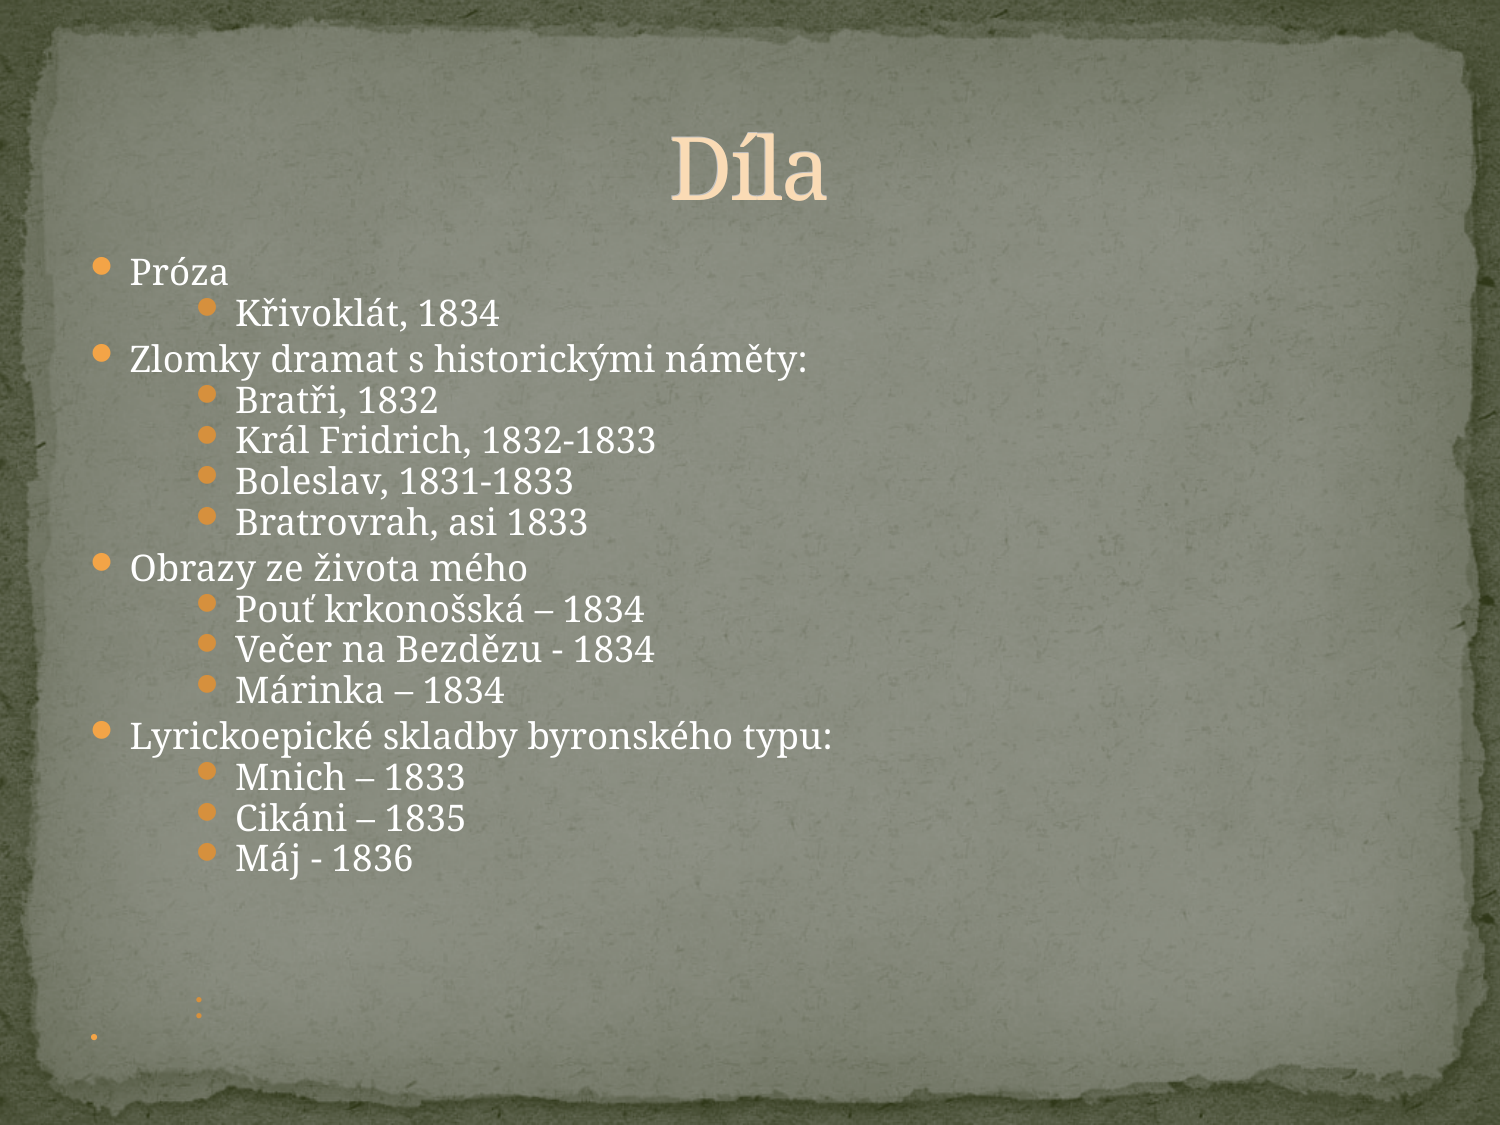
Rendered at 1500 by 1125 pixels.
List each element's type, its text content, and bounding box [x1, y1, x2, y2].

list Próza Křivoklát, 1834 Zlomky dramat s historickými náměty: Bratři, 1832 Král Fridrich, 1832-1833 Boleslav, 1831-1833 Bratrovrah, asi 1833 Obrazy ze života mého Pouť krkonošská – 1834 Večer na Bezdězu - 1834 Márinka – 1834 Lyrickoepické skladby byronského typu: Mnich – 1833 Cikáni – 1835 Máj - 1836 [75, 249, 1426, 1000]
title Díla [75, 24, 1426, 225]
